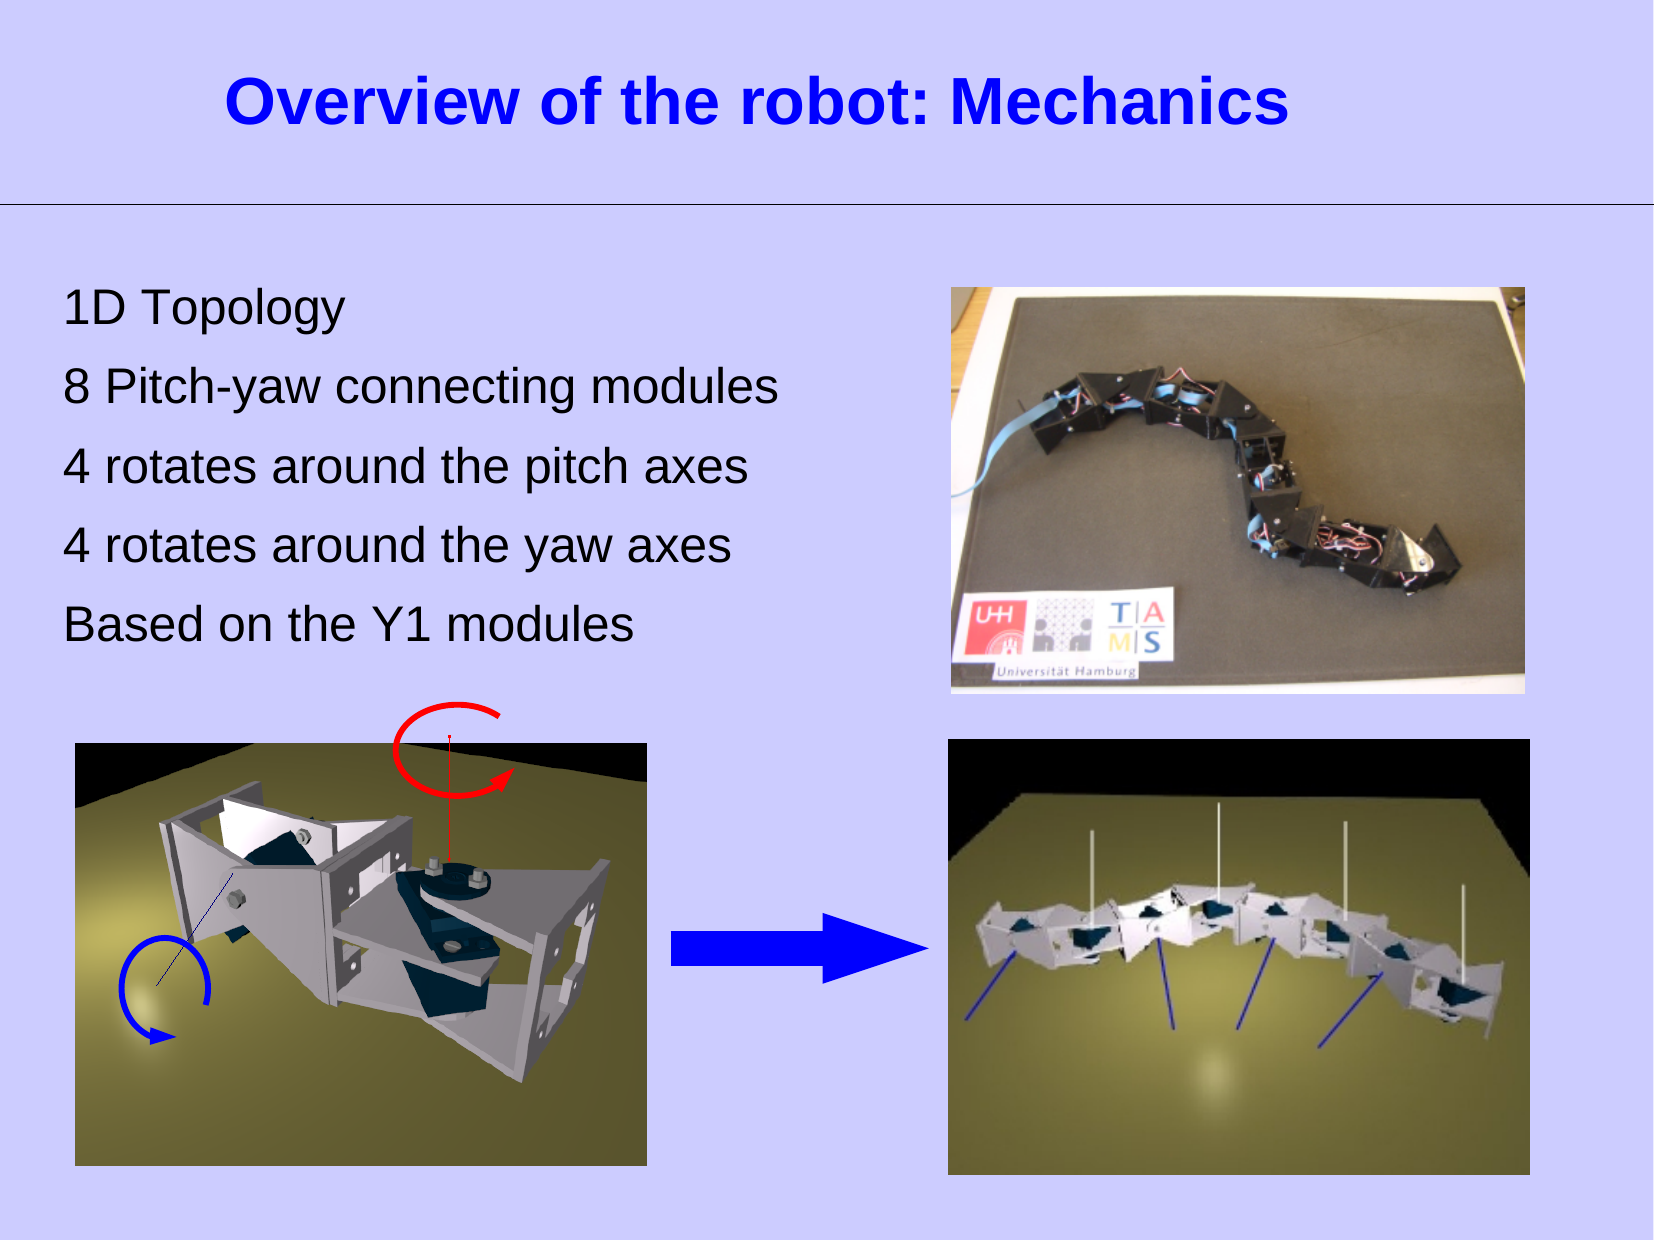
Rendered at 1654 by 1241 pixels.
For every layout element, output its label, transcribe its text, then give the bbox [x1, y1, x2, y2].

picture [948, 739, 1530, 1175]
picture [75, 743, 647, 1166]
title Overview of the robot: Mechanics [120, 0, 1396, 191]
text_box 1D Topology 8 Pitch-yaw connecting modules 4 rotates around the pitch axes 4 rotates around the yaw axes Based on the Y1 modules [49, 279, 864, 653]
picture [951, 287, 1525, 695]
